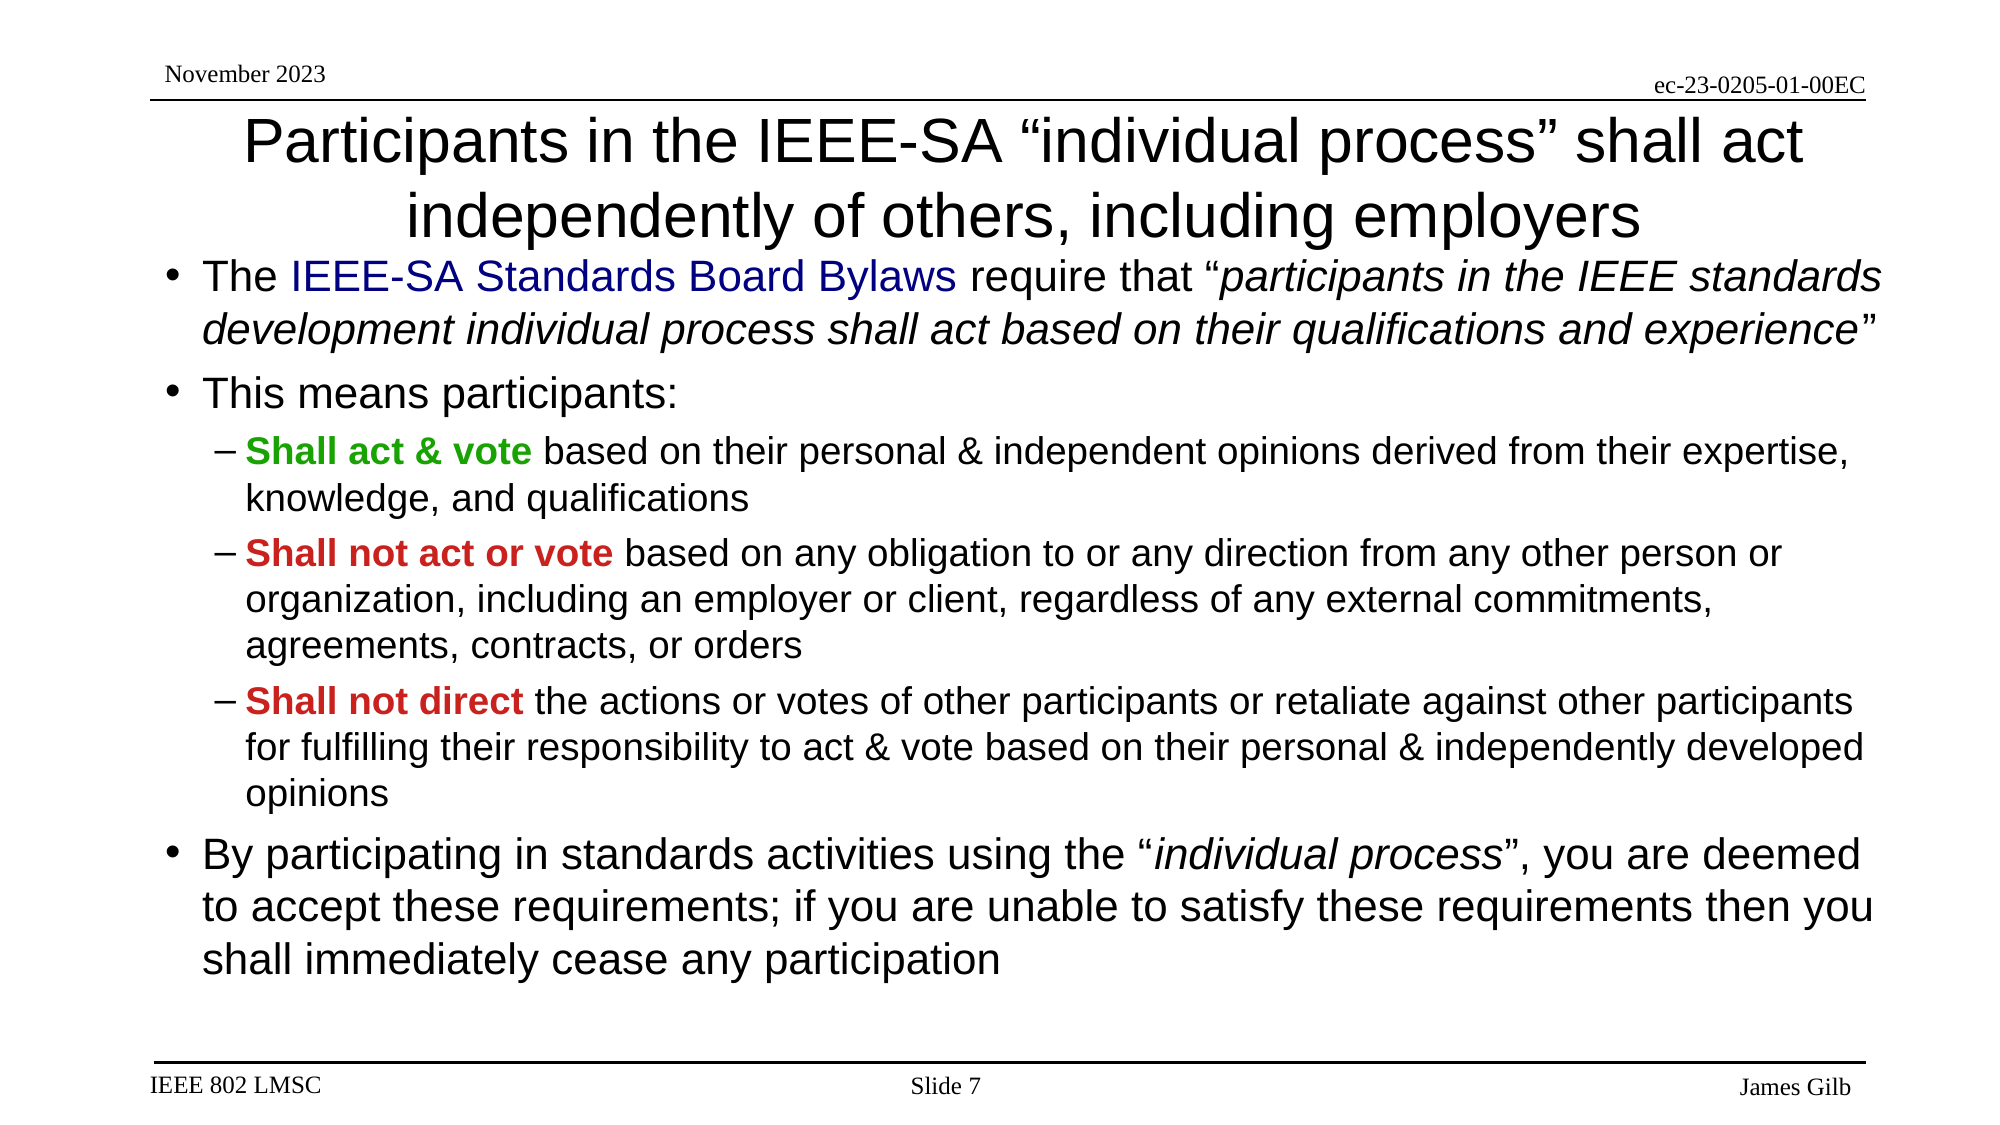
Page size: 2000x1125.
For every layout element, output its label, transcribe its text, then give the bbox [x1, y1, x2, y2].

list The IEEE-SA Standards Board Bylaws require that “participants in the IEEE standards development individual process shall act based on their qualifications and experience” This means participants: Shall act & vote based on their personal & independent opinions derived from their expertise, knowledge, and qualifications Shall not act or vote based on any obligation to or any direction from any other person or organization, including an employer or client, regardless of any external commitments, agreements, contracts, or orders Shall not direct the actions or votes of other participants or retaliate against other participants for fulfilling their responsibility to act & vote based on their personal & independently developed opinions By participating in standards activities using the “individual process”, you are deemed to accept these requirements; if you are unable to satisfy these requirements then you shall immediately cease any participation [149, 239, 1900, 1051]
title Participants in the IEEE-SA “individual process” shall act independently of others, including employers [149, 92, 1900, 239]
